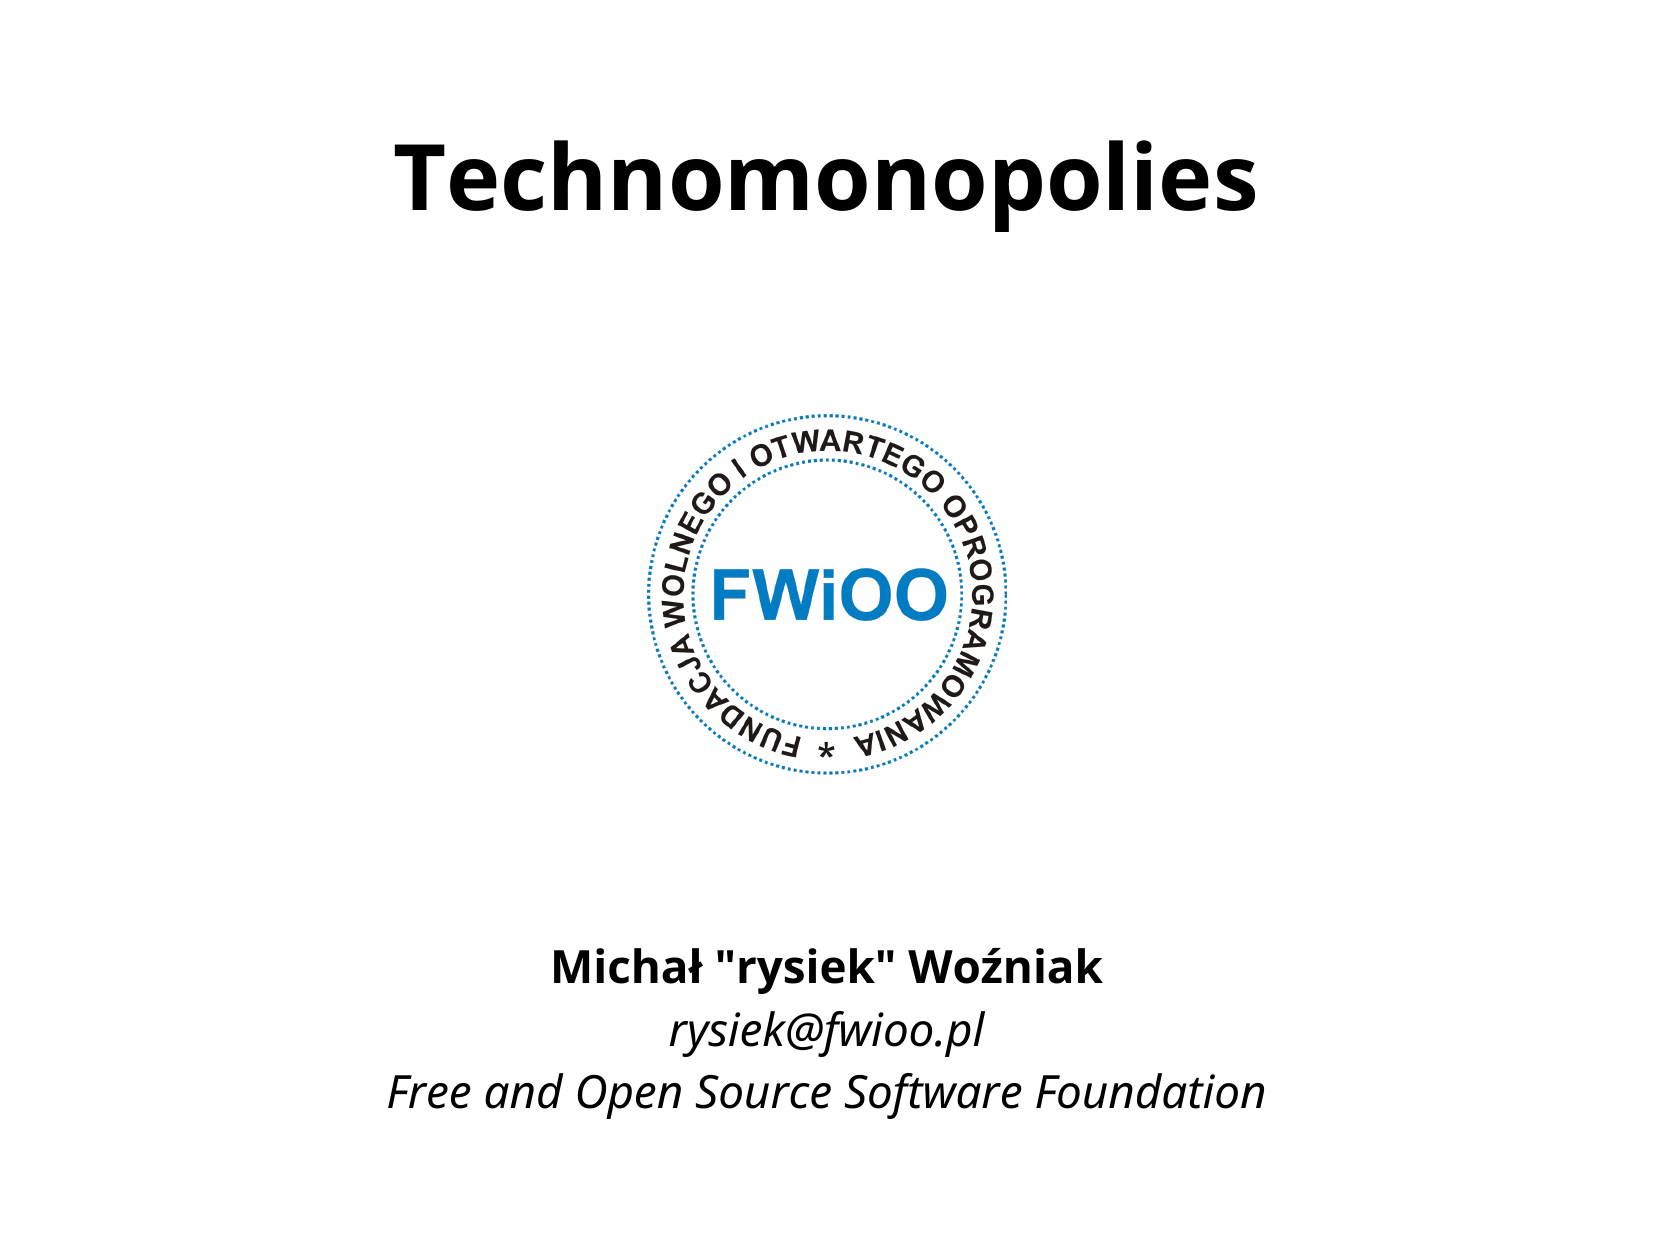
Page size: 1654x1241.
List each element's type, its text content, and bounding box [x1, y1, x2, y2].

text_box Michał "rysiek" Woźniak rysiek@fwioo.pl Free and Open Source Software Foundation [318, 934, 1335, 1142]
text_box Technomonopolies [0, 112, 1654, 474]
picture [647, 414, 1007, 779]
